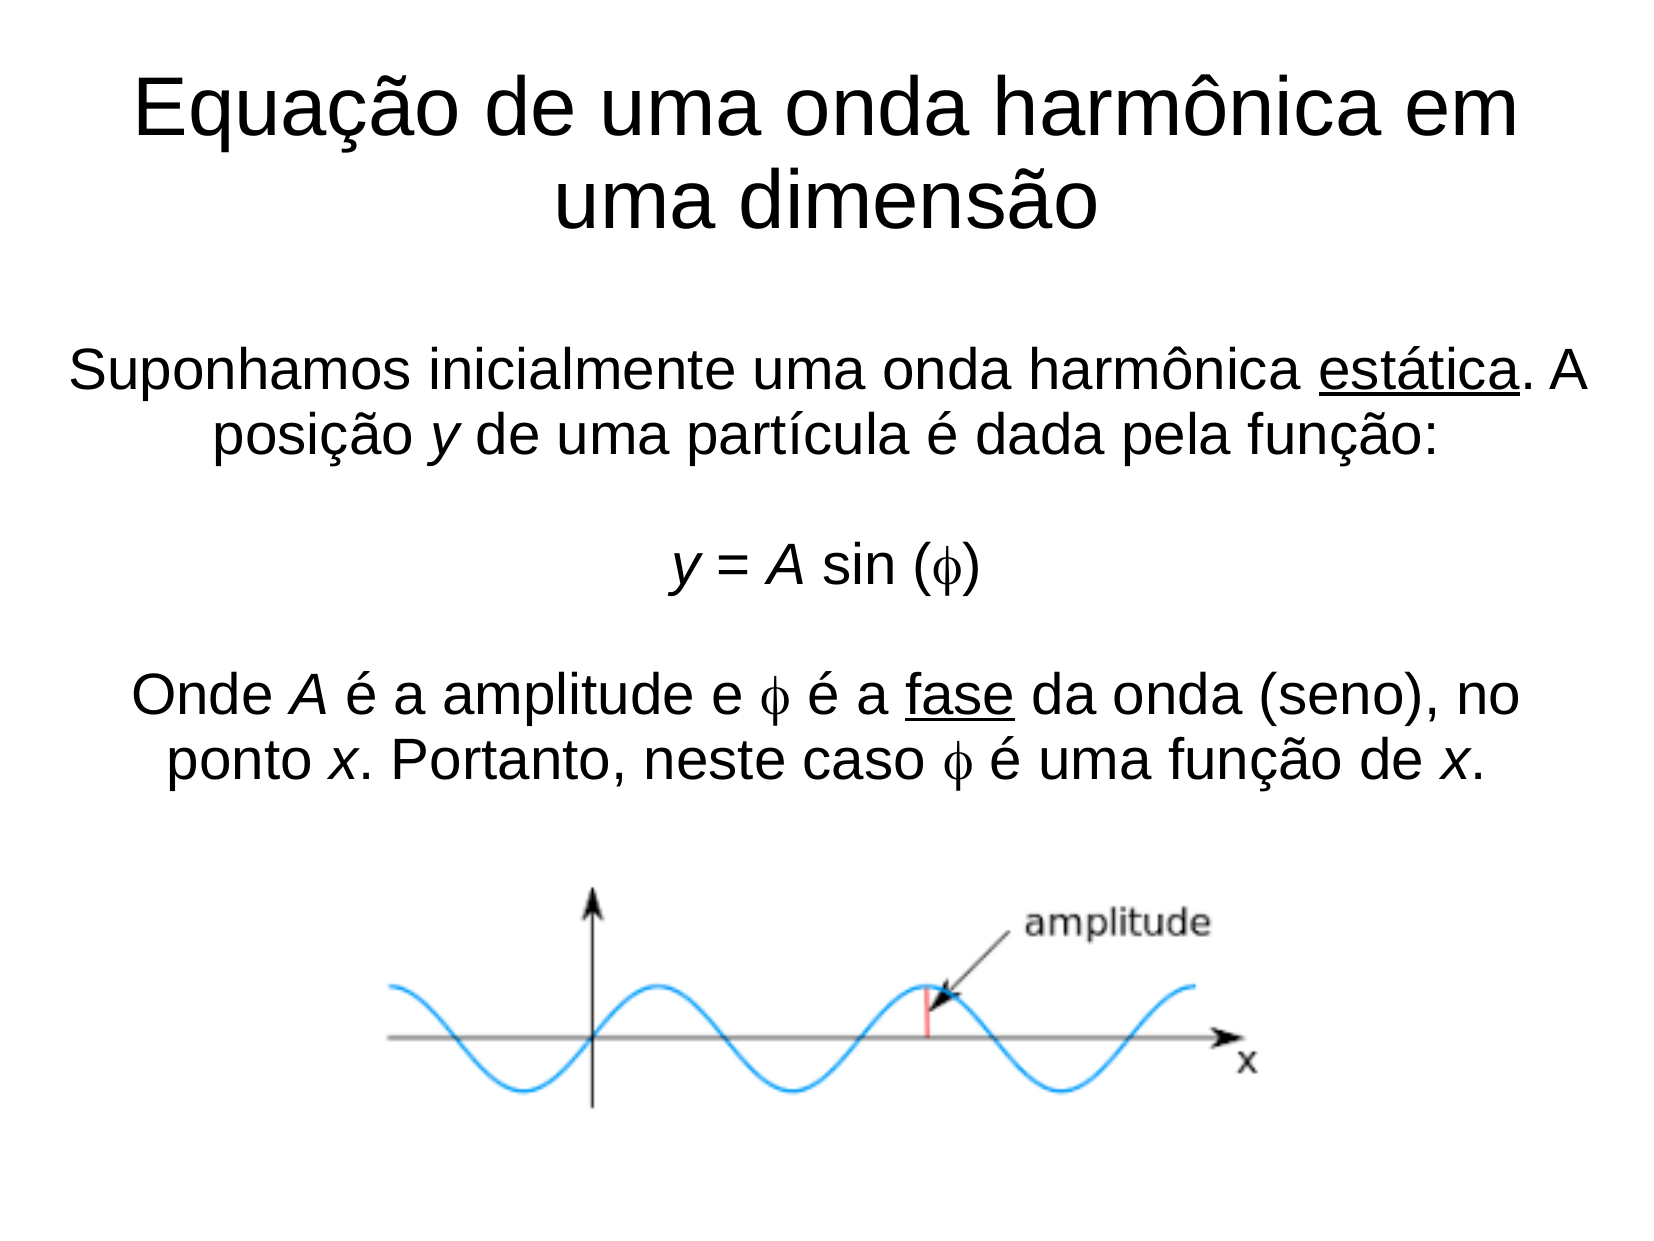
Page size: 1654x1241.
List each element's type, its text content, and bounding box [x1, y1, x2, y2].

subtitle Suponhamos inicialmente uma onda harmônica estática. A posição y de uma partícula é dada pela função: y = A sin (f) Onde A é a amplitude e f é a fase da onda (seno), no ponto x. Portanto, neste caso f é uma função de x. [59, 290, 1595, 839]
title Equação de uma onda harmônica em uma dimensão [82, 49, 1571, 257]
picture [361, 832, 1277, 1230]
